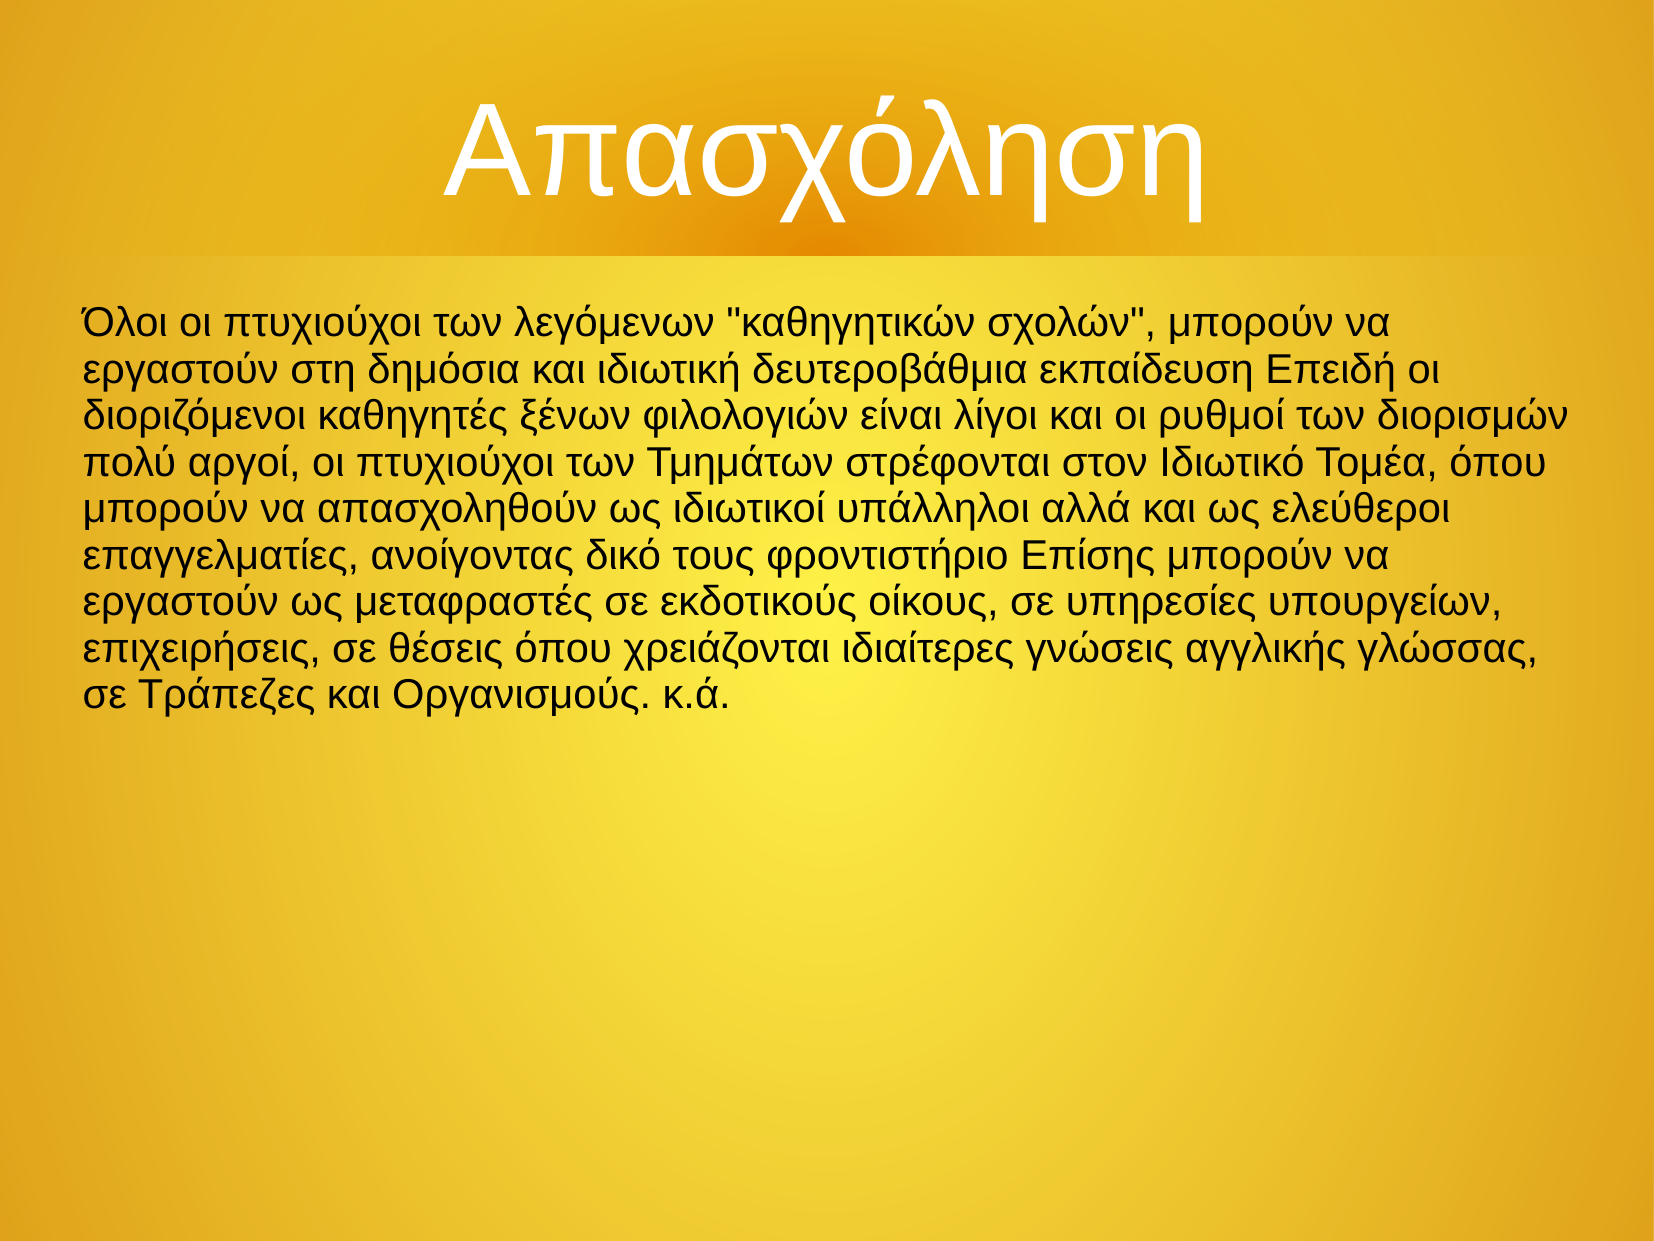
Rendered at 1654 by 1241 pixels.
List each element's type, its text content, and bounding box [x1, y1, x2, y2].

title Απασχόληση [82, 47, 1571, 252]
list Όλοι οι πτυχιούχοι των λεγόμενων "καθηγητικών σχολών", μπορούν να εργαστούν στη δημόσια και ιδιωτική δευτεροβάθμια εκπαίδευση Επειδή οι διοριζόμενοι καθηγητές ξένων φιλολογιών είναι λίγοι και οι ρυθμοί των διορισμών πολύ αργοί, οι πτυχιούχοι των Τμημάτων στρέφονται στον Ιδιωτικό Τομέα, όπου μπορούν να απασχοληθούν ως ιδιωτικοί υπάλληλοι αλλά και ως ελεύθεροι επαγγελματίες, ανοίγοντας δικό τους φροντιστήριο Επίσης μπορούν να εργαστούν ως μεταφραστές σε εκδοτικούς οίκους, σε υπηρεσίες υπουργείων, επιχειρήσεις, σε θέσεις όπου χρειάζονται ιδιαίτερες γνώσεις αγγλικής γλώσσας, σε Τράπεζες και Οργανισμούς. κ.ά. [82, 299, 1571, 1019]
